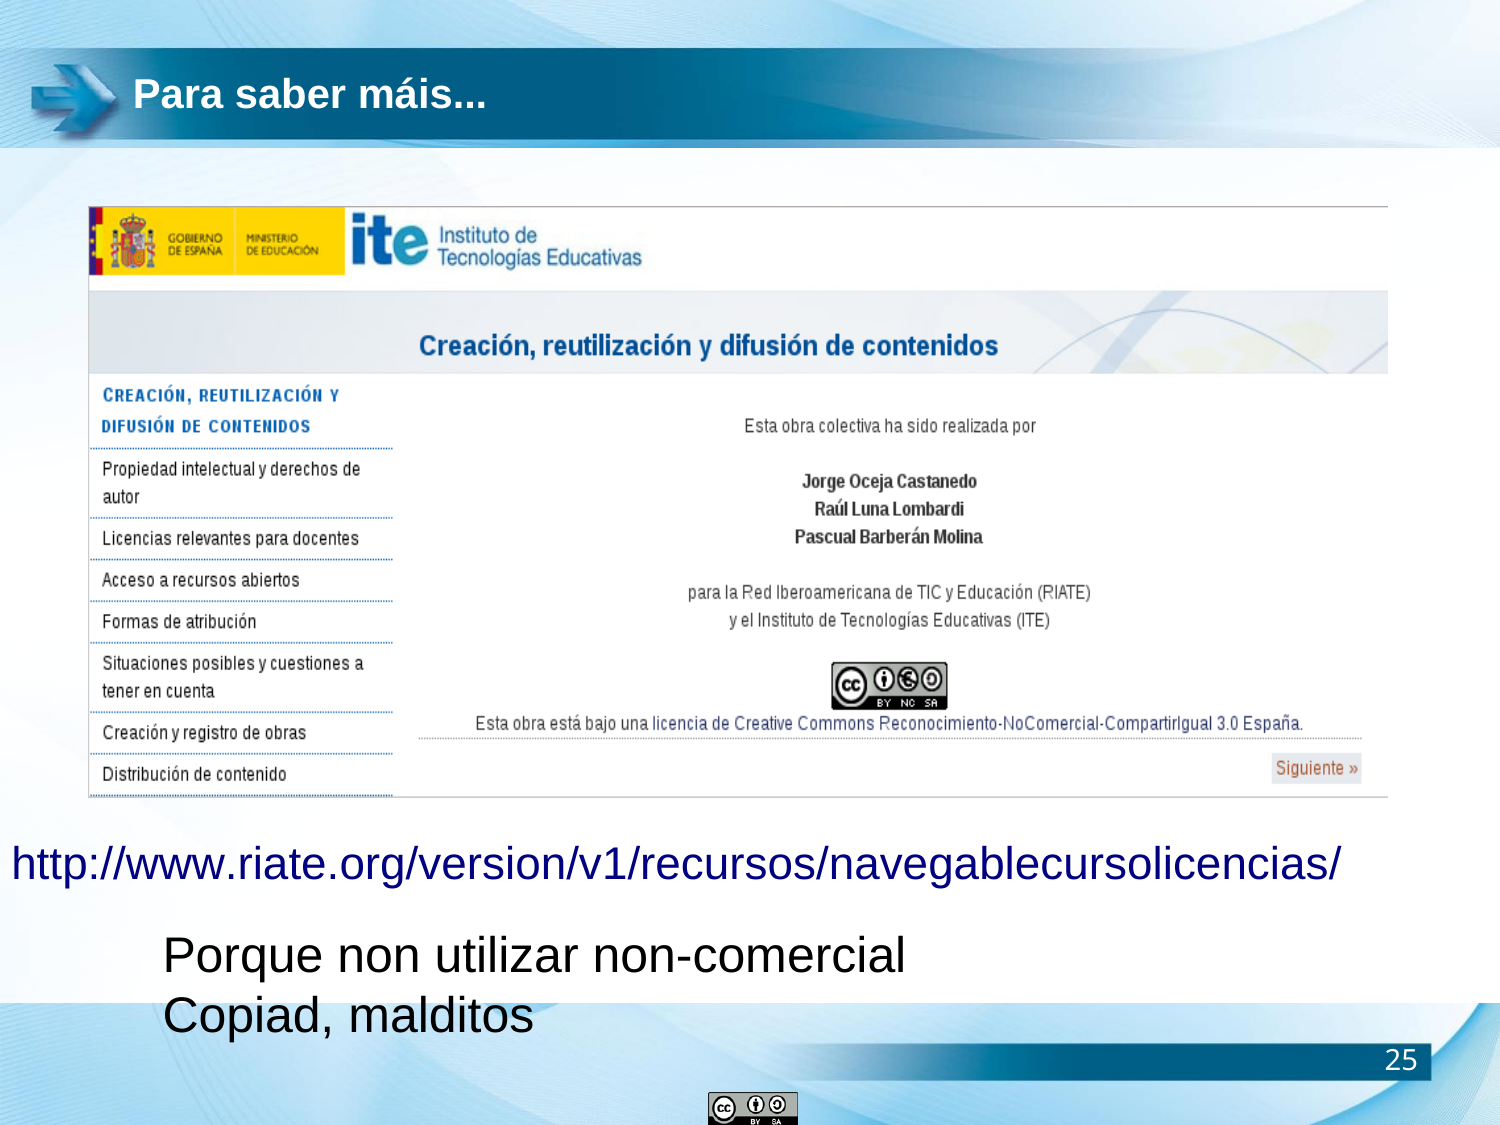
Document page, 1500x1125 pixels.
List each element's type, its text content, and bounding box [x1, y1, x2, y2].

text_box Porque non utilizar non-comercial Copiad, malditos [147, 915, 923, 1051]
picture [0, 0, 1500, 1125]
text_box Para saber máis... [118, 59, 503, 124]
text_box <número> [1082, 1031, 1433, 1092]
text_box http://www.riate.org/version/v1/recursos/navegablecursolicencias/ [0, 826, 1477, 902]
